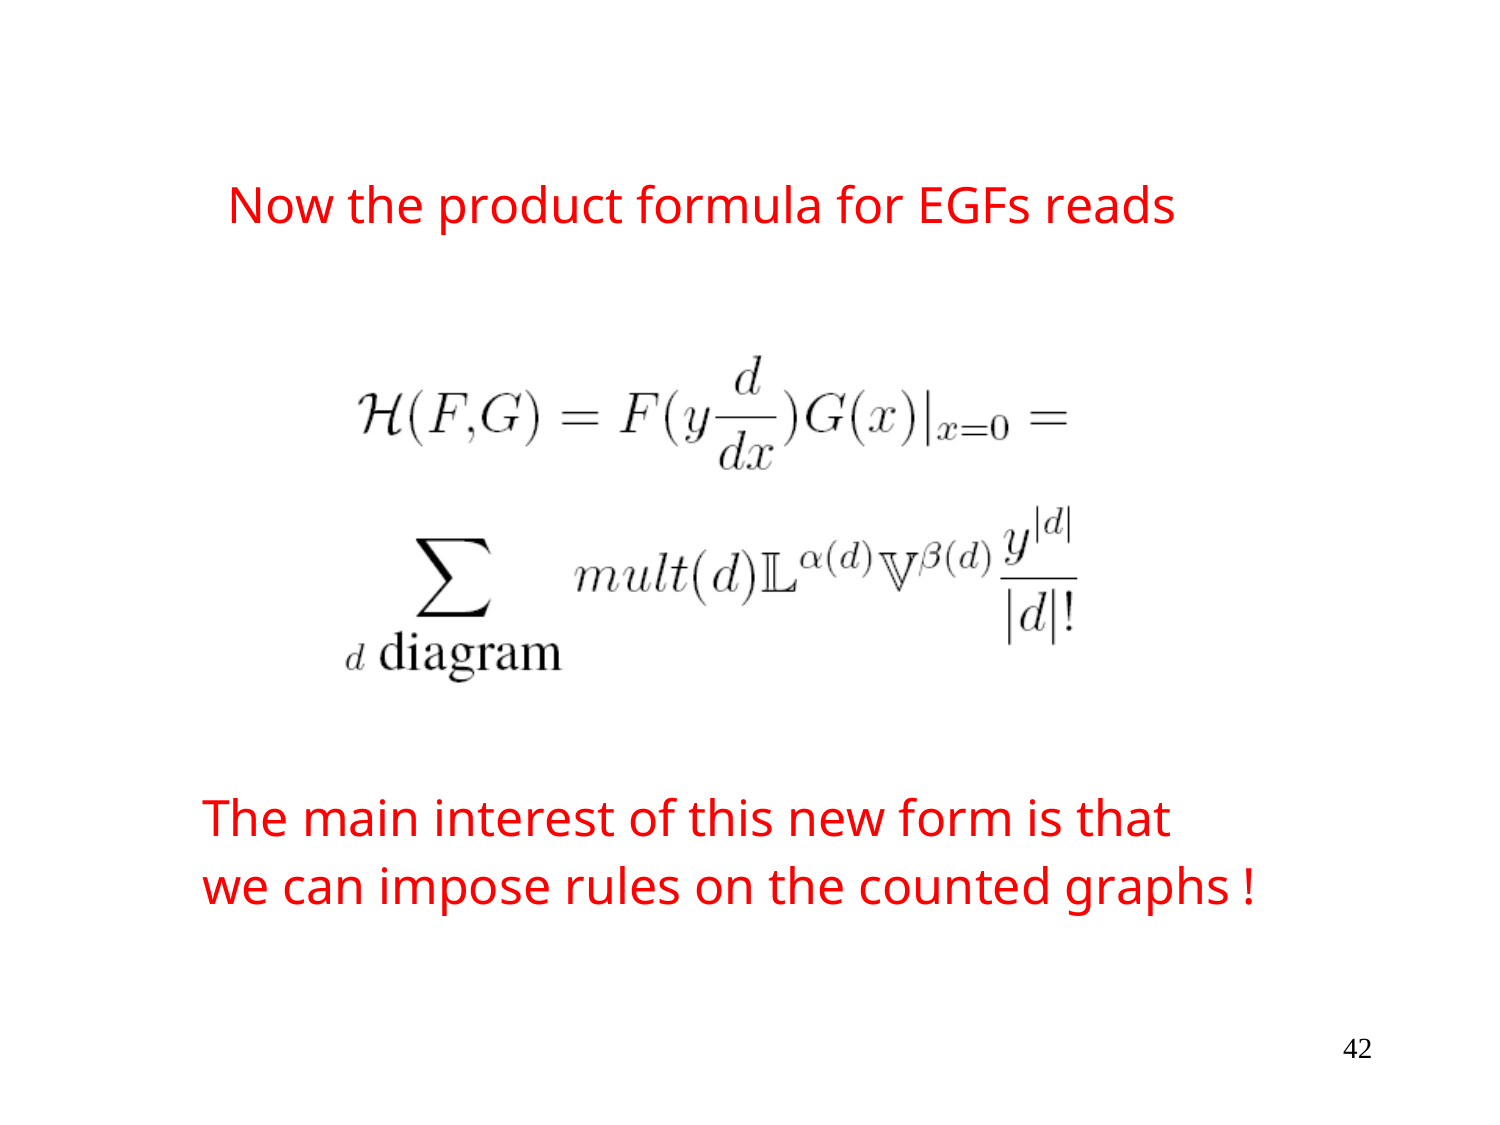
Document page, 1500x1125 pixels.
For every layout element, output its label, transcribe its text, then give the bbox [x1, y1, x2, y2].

text_box The main interest of this new form is that we can impose rules on the counted graphs ! [187, 774, 1273, 927]
picture [324, 337, 1101, 700]
text_box Now the product formula for EGFs reads [212, 162, 1192, 247]
